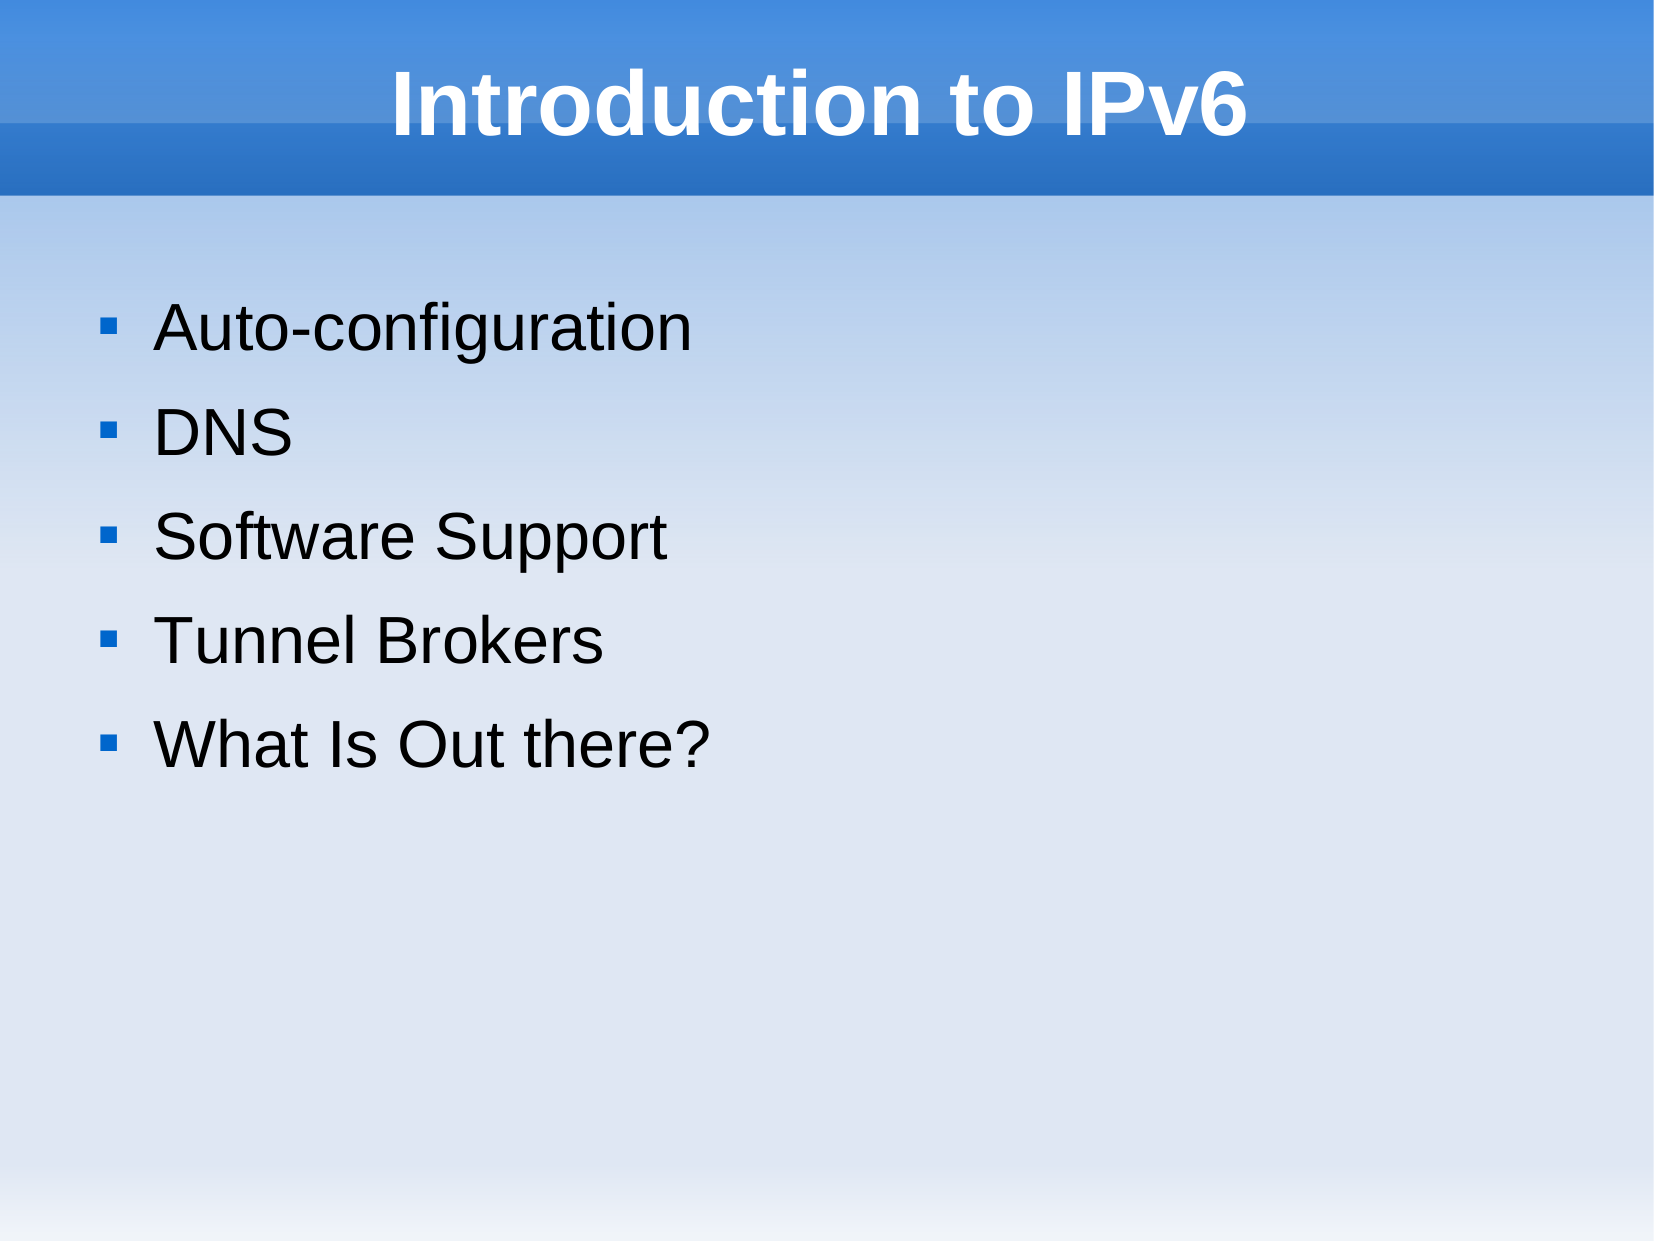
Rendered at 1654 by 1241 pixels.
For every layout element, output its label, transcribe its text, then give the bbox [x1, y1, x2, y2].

picture [0, 0, 1654, 1241]
title Introduction to IPv6 [76, 0, 1565, 208]
list Auto-configuration DNS Software Support Tunnel Brokers What Is Out there? [82, 290, 1571, 1109]
